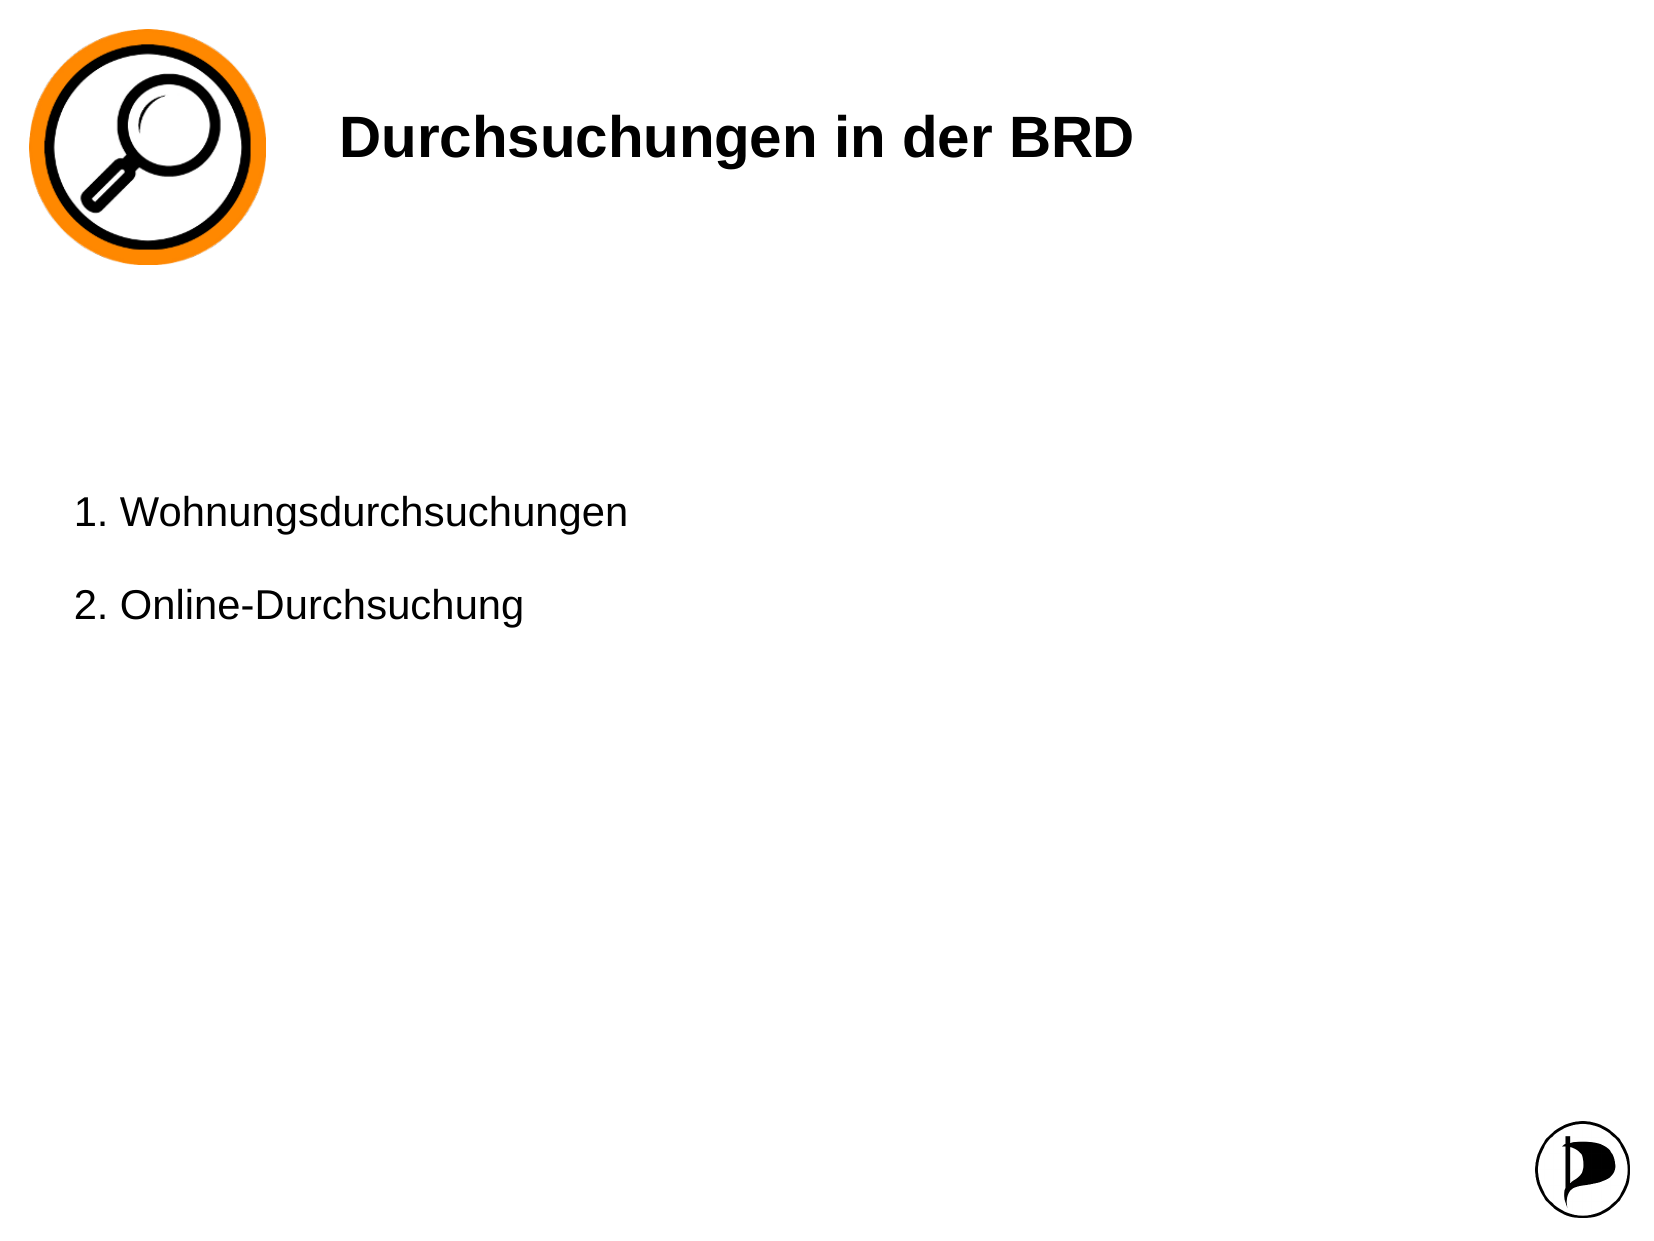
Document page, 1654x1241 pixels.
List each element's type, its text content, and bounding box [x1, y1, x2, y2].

picture [1535, 1121, 1630, 1218]
picture [29, 29, 266, 265]
text_box 1. Wohnungsdurchsuchungen 2. Online-Durchsuchung [59, 295, 1595, 682]
text_box Durchsuchungen in der BRD [324, 97, 1654, 178]
